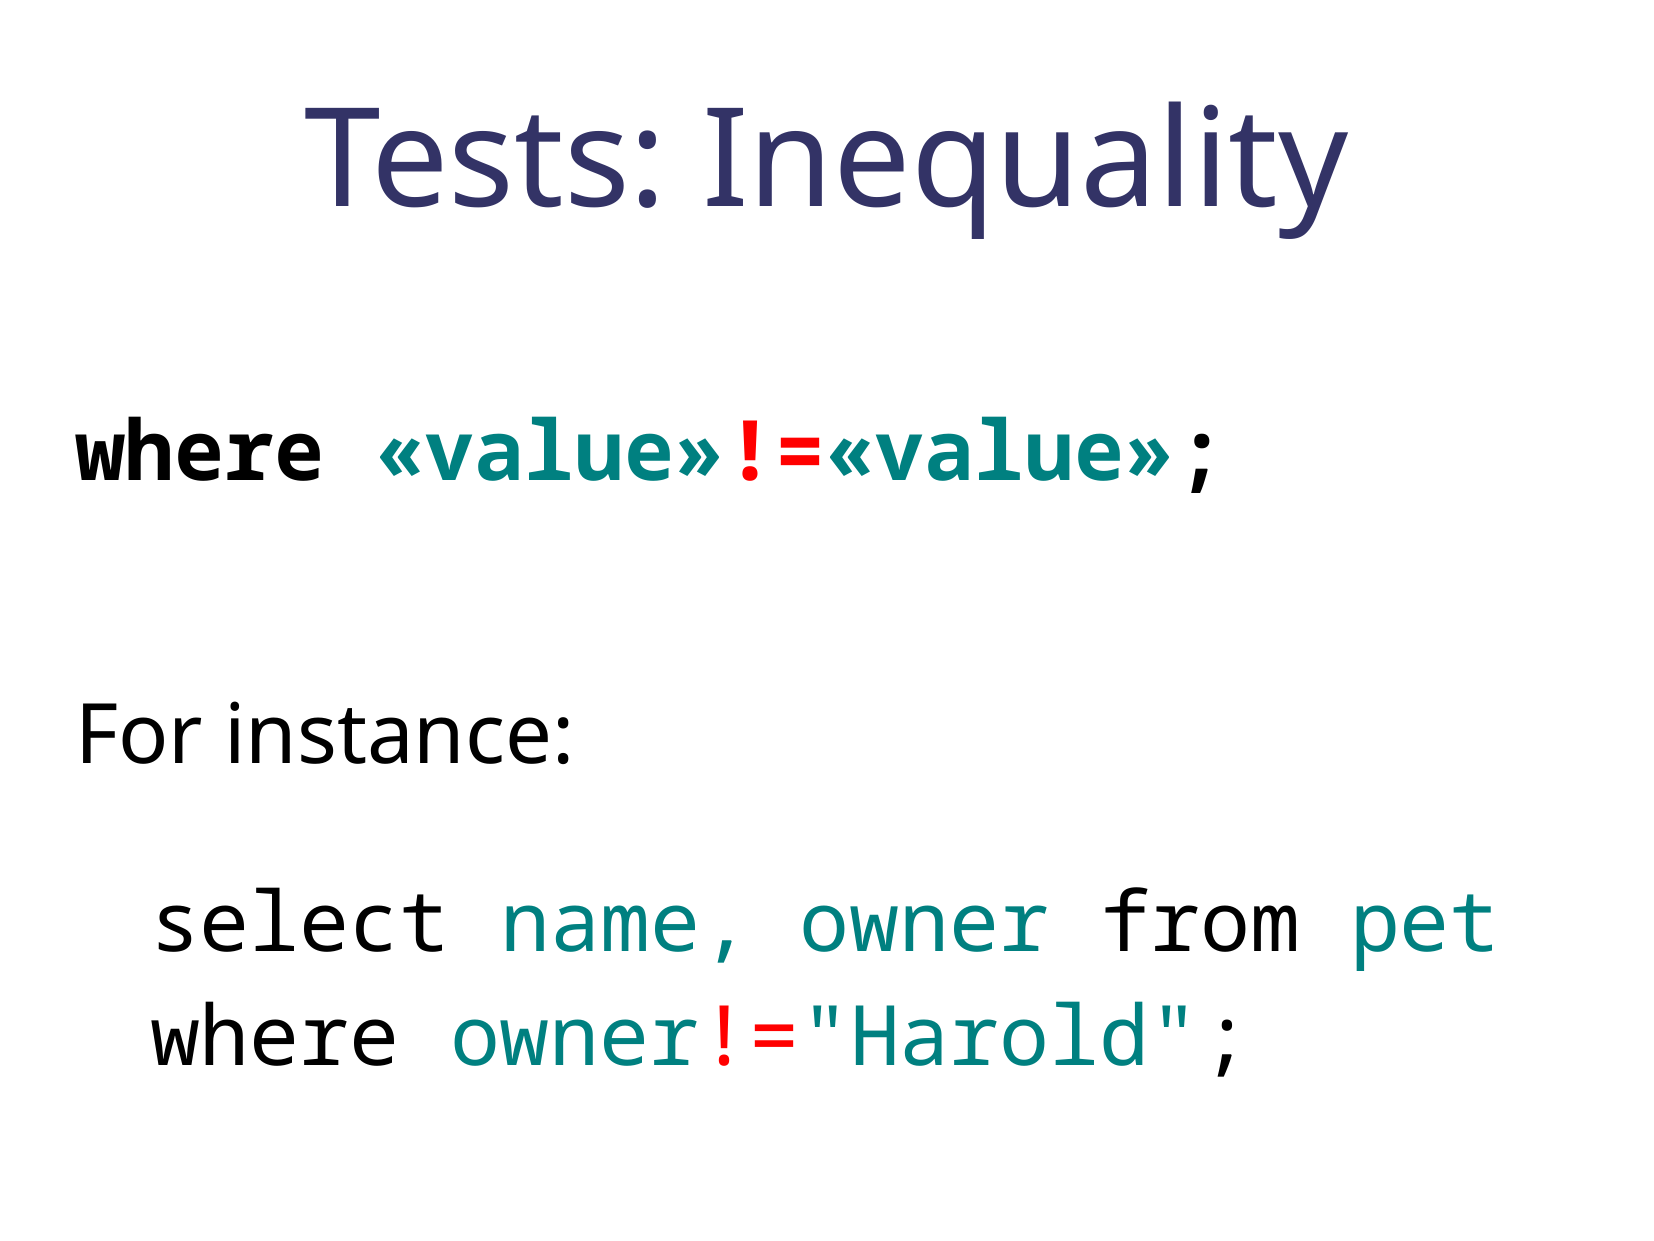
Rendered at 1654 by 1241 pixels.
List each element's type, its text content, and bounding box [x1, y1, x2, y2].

title Tests: Inequality [82, 56, 1571, 250]
text_box For instance: [75, 675, 1654, 865]
text_box select name, owner from pet where owner!="Harold"; [150, 865, 1560, 1046]
subtitle where «value»!=«value»; [75, 391, 1560, 551]
